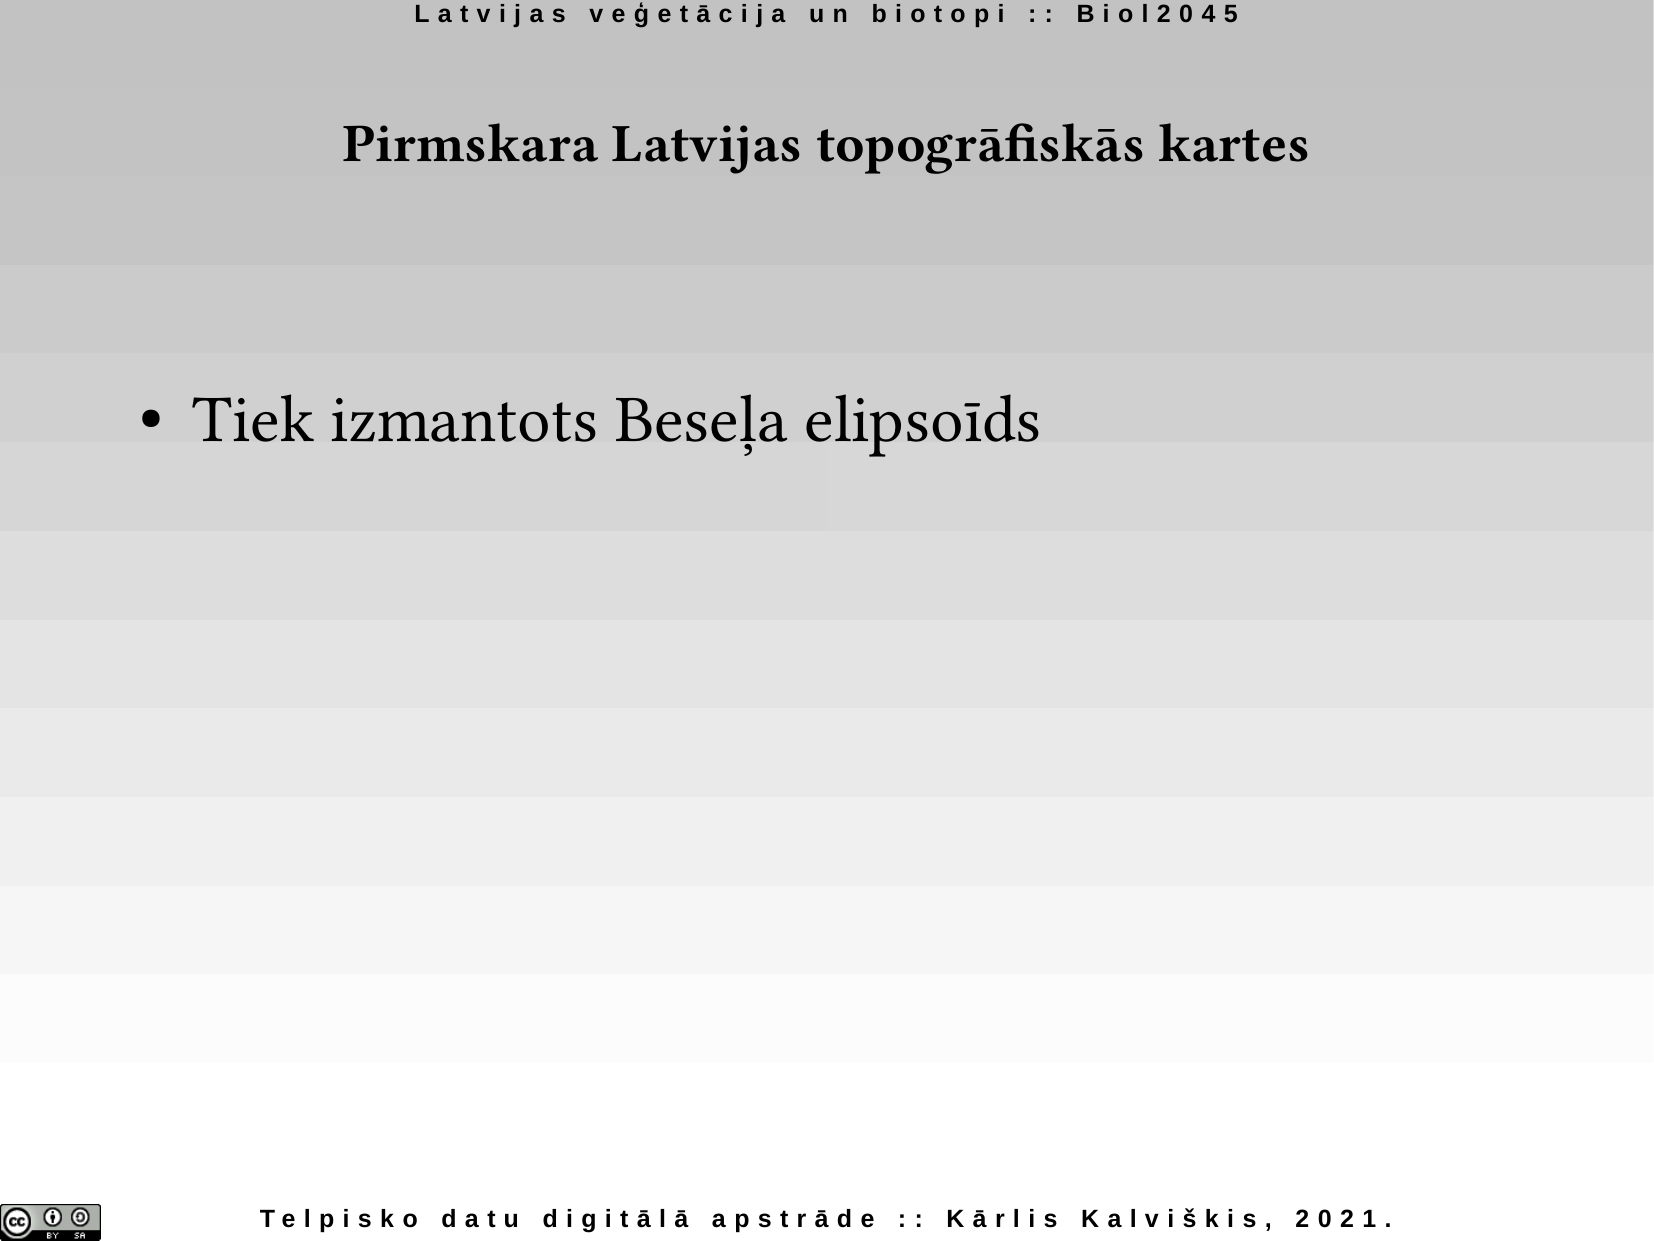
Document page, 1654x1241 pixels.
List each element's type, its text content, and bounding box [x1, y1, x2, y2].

list Tiek izmantots Beseļa elipsoīds [121, 381, 1534, 1194]
title Pirmskara Latvijas topogrāfiskās kartes [0, 1, 1654, 287]
picture [0, 287, 1654, 1241]
